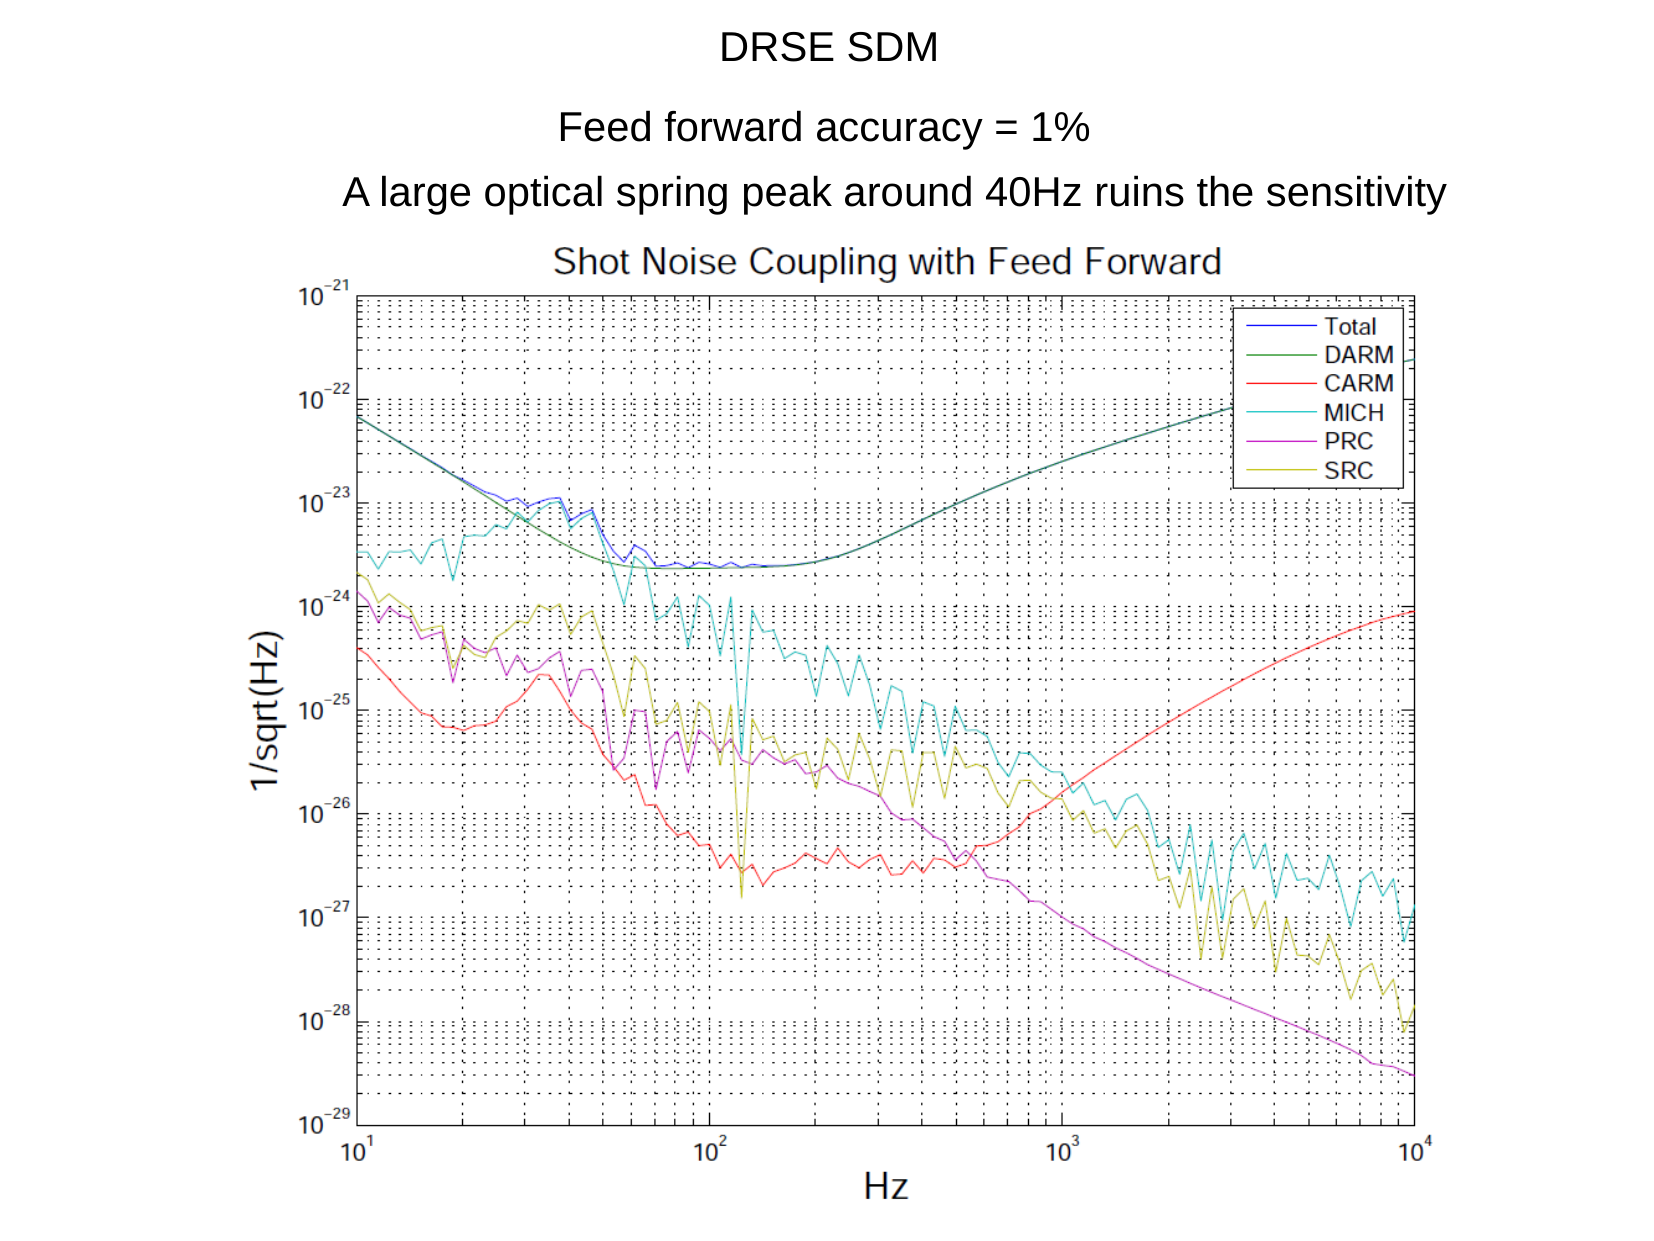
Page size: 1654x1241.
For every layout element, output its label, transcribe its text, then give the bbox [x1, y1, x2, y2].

text_box Feed forward accuracy = 1% [543, 96, 1106, 158]
picture [220, 230, 1450, 1220]
text_box DRSE SDM [704, 16, 966, 78]
text_box A large optical spring peak around 40Hz ruins the sensitivity [327, 161, 1463, 223]
